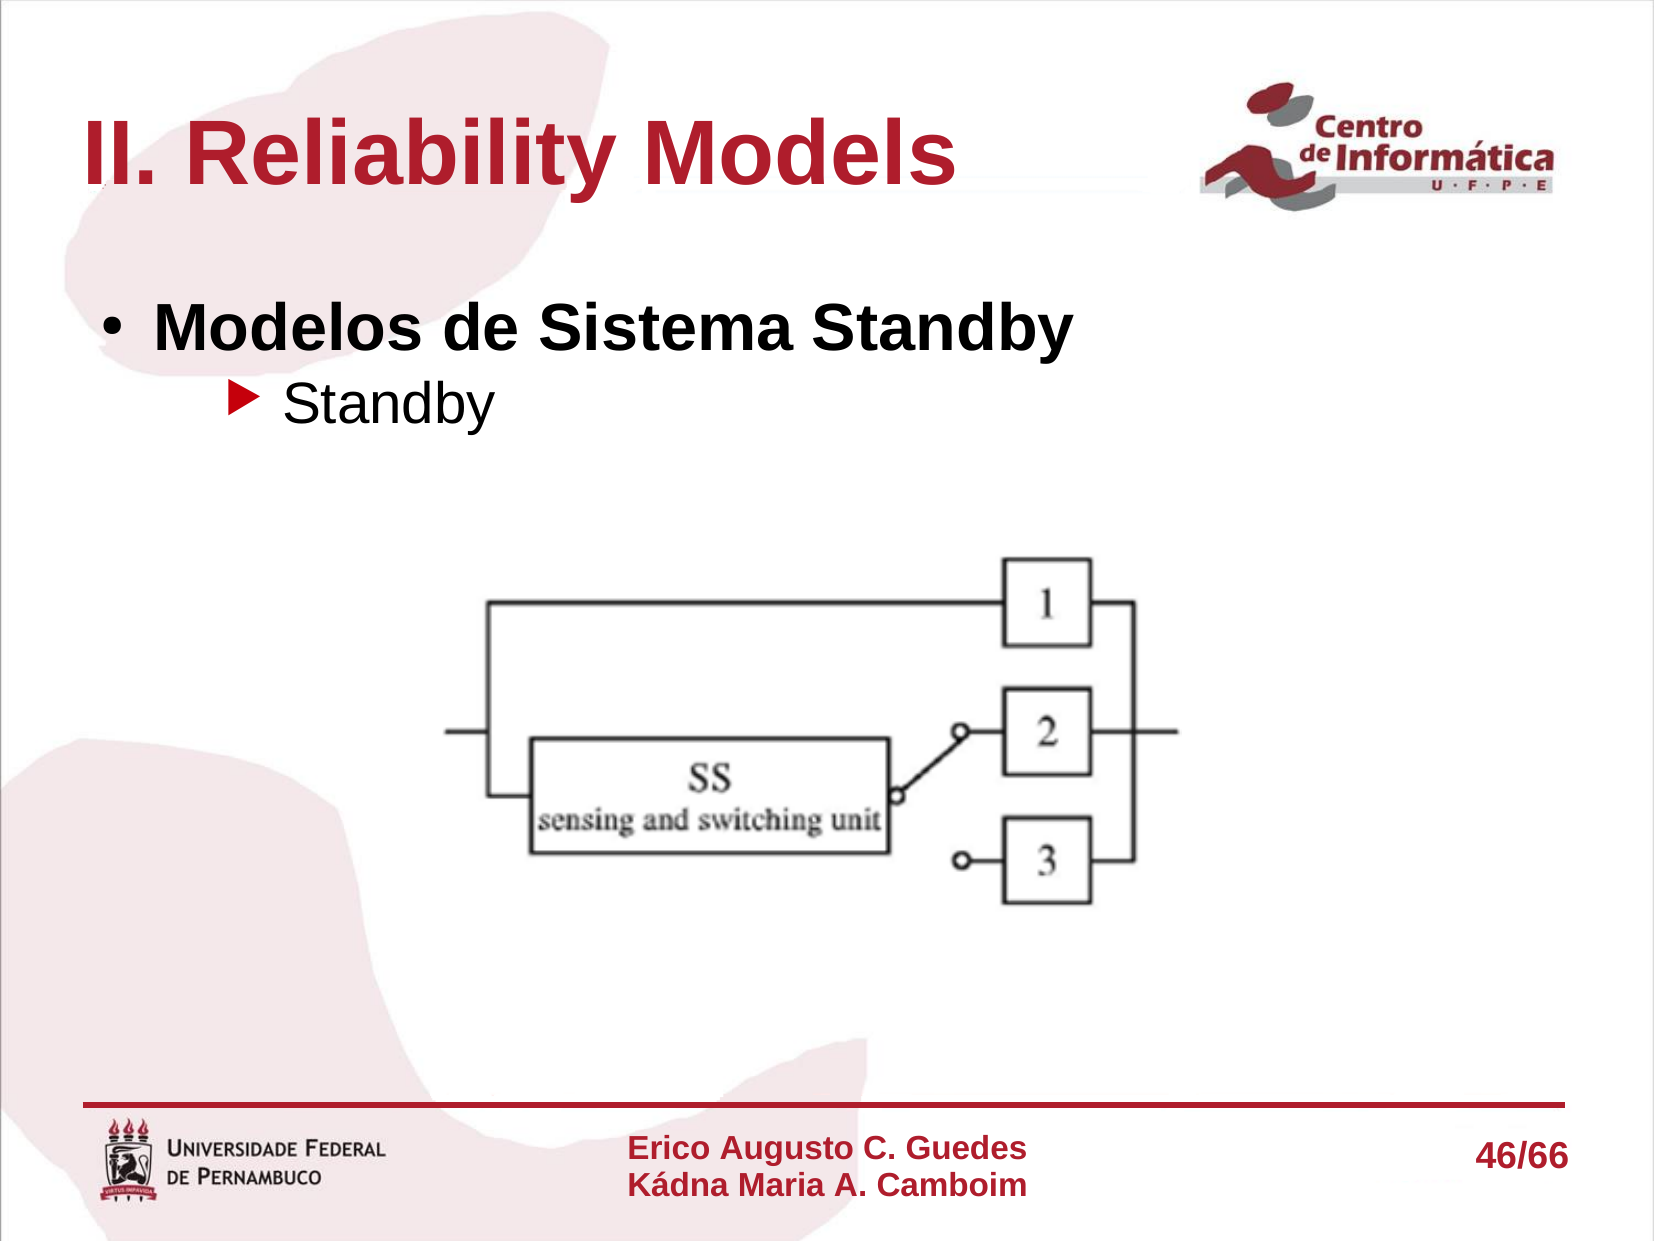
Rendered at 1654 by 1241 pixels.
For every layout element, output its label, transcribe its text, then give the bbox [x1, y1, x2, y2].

list Modelos de Sistema Standby Standby [82, 290, 1571, 1094]
title II. Reliability Models [82, 56, 1571, 250]
picture [0, 0, 1654, 1241]
